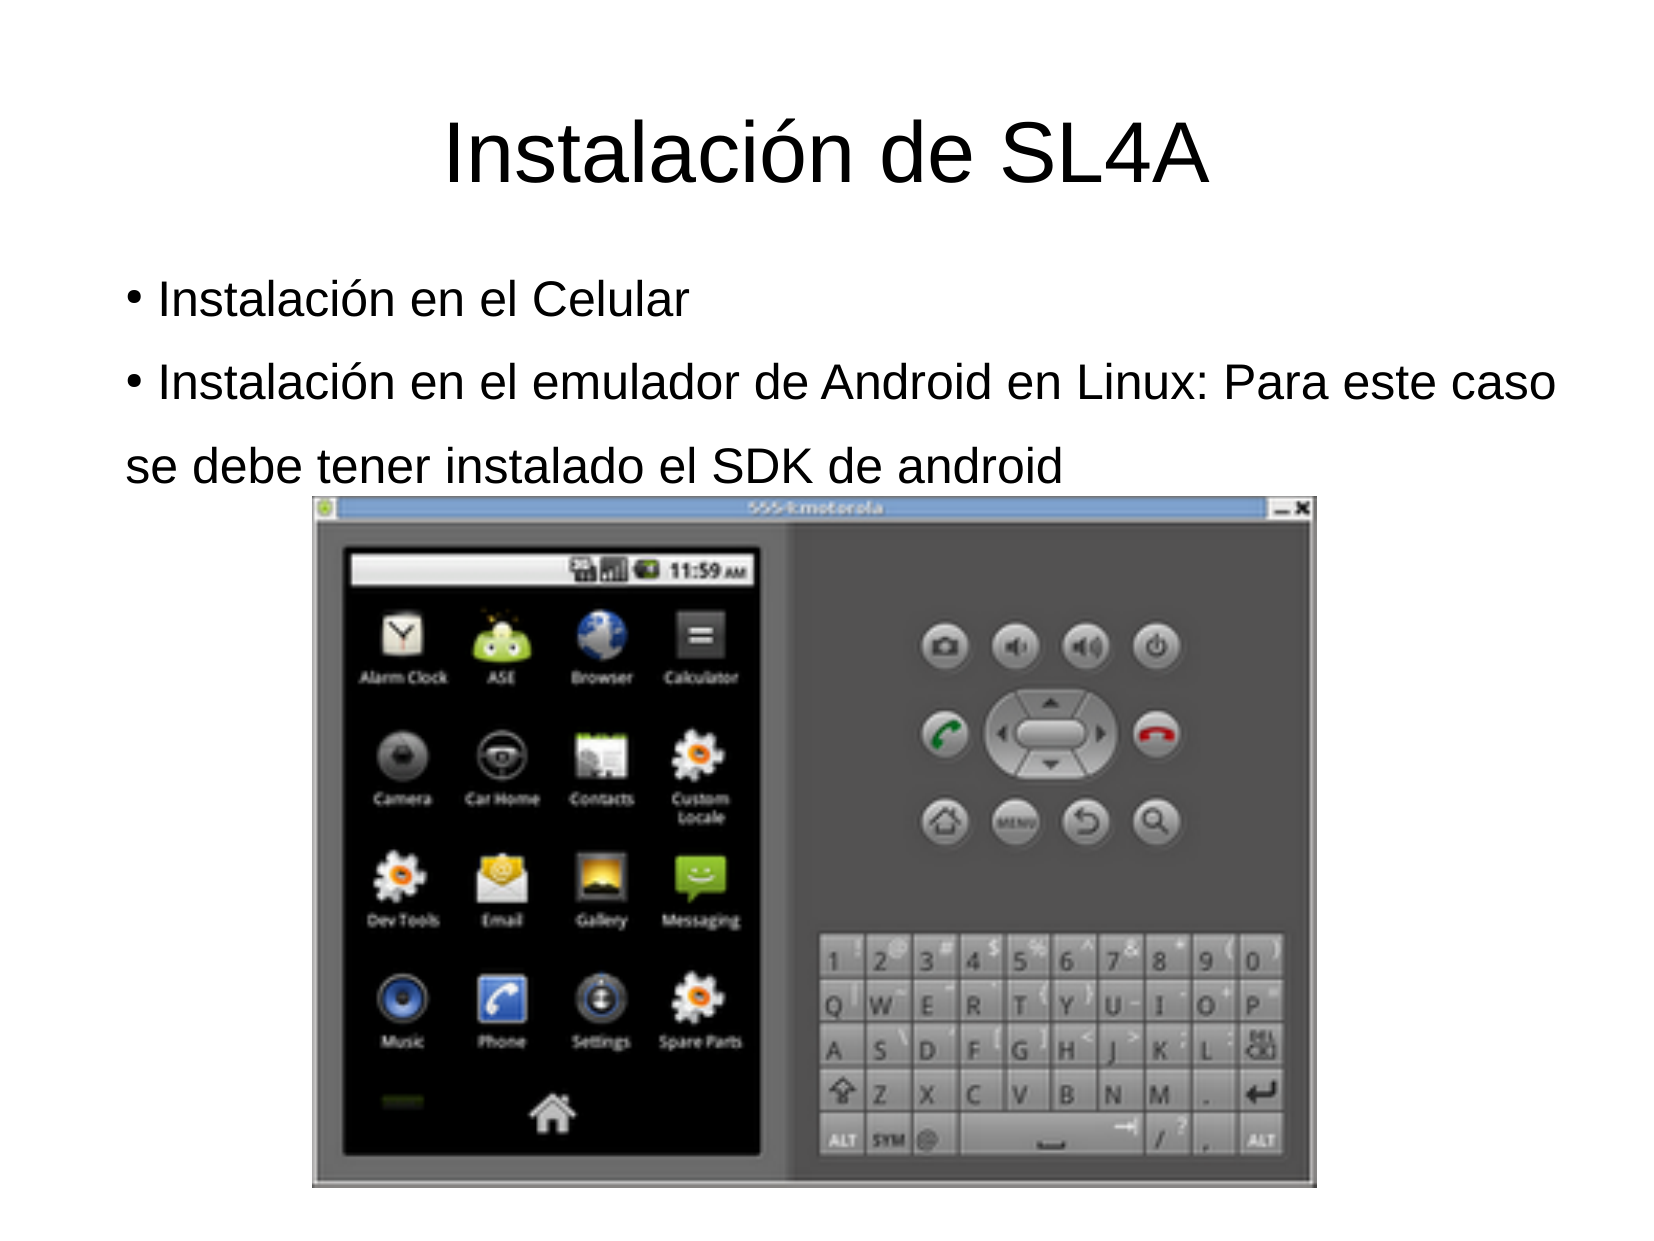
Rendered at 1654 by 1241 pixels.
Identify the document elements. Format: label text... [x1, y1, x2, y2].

text_box Instalación en el Celular Instalación en el emulador de Android en Linux: Para este caso se debe tener instalado el SDK de android [110, 235, 1595, 474]
picture [312, 496, 1317, 1188]
title Instalación de SL4A [82, 49, 1571, 257]
